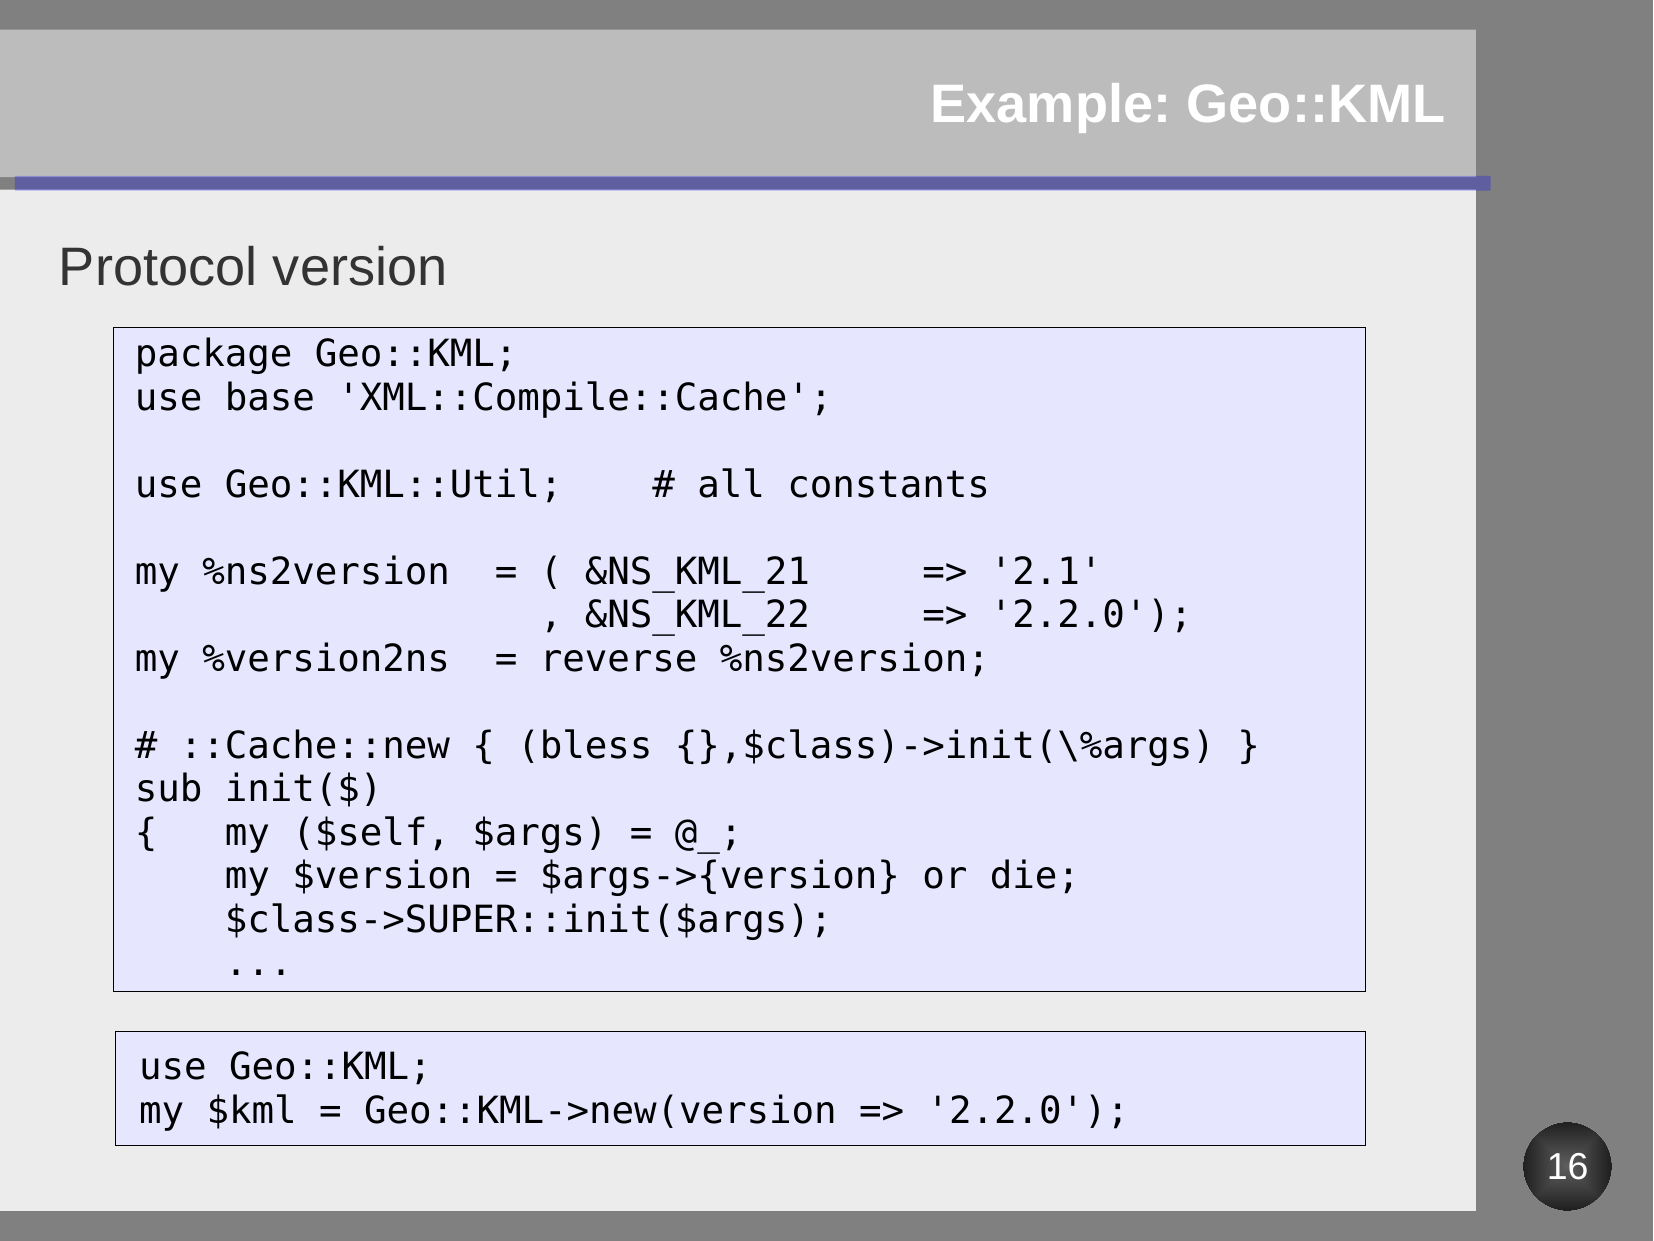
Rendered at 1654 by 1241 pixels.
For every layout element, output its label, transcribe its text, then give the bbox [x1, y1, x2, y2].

text_box use Geo::KML; my $kml = Geo::KML->new(version => '2.2.0'); [139, 1044, 1130, 1132]
title Example: Geo::KML [29, 59, 1447, 148]
text_box [115, 1031, 1366, 1146]
text_box [113, 327, 1366, 992]
text_box package Geo::KML; use base 'XML::Compile::Cache'; use Geo::KML::Util; # all constants my %ns2version = ( &NS_KML_21 => '2.1' , &NS_KML_22 => '2.2.0'); my %version2ns = reverse %ns2version; # ::Cache::new { (bless {},$class)->init(\%args) } sub init($) { my ($self, $args) = @_; my $version = $args->{version} or die; $class->SUPER::init($args); ... [134, 331, 1260, 1029]
list Protocol version [58, 236, 1417, 309]
